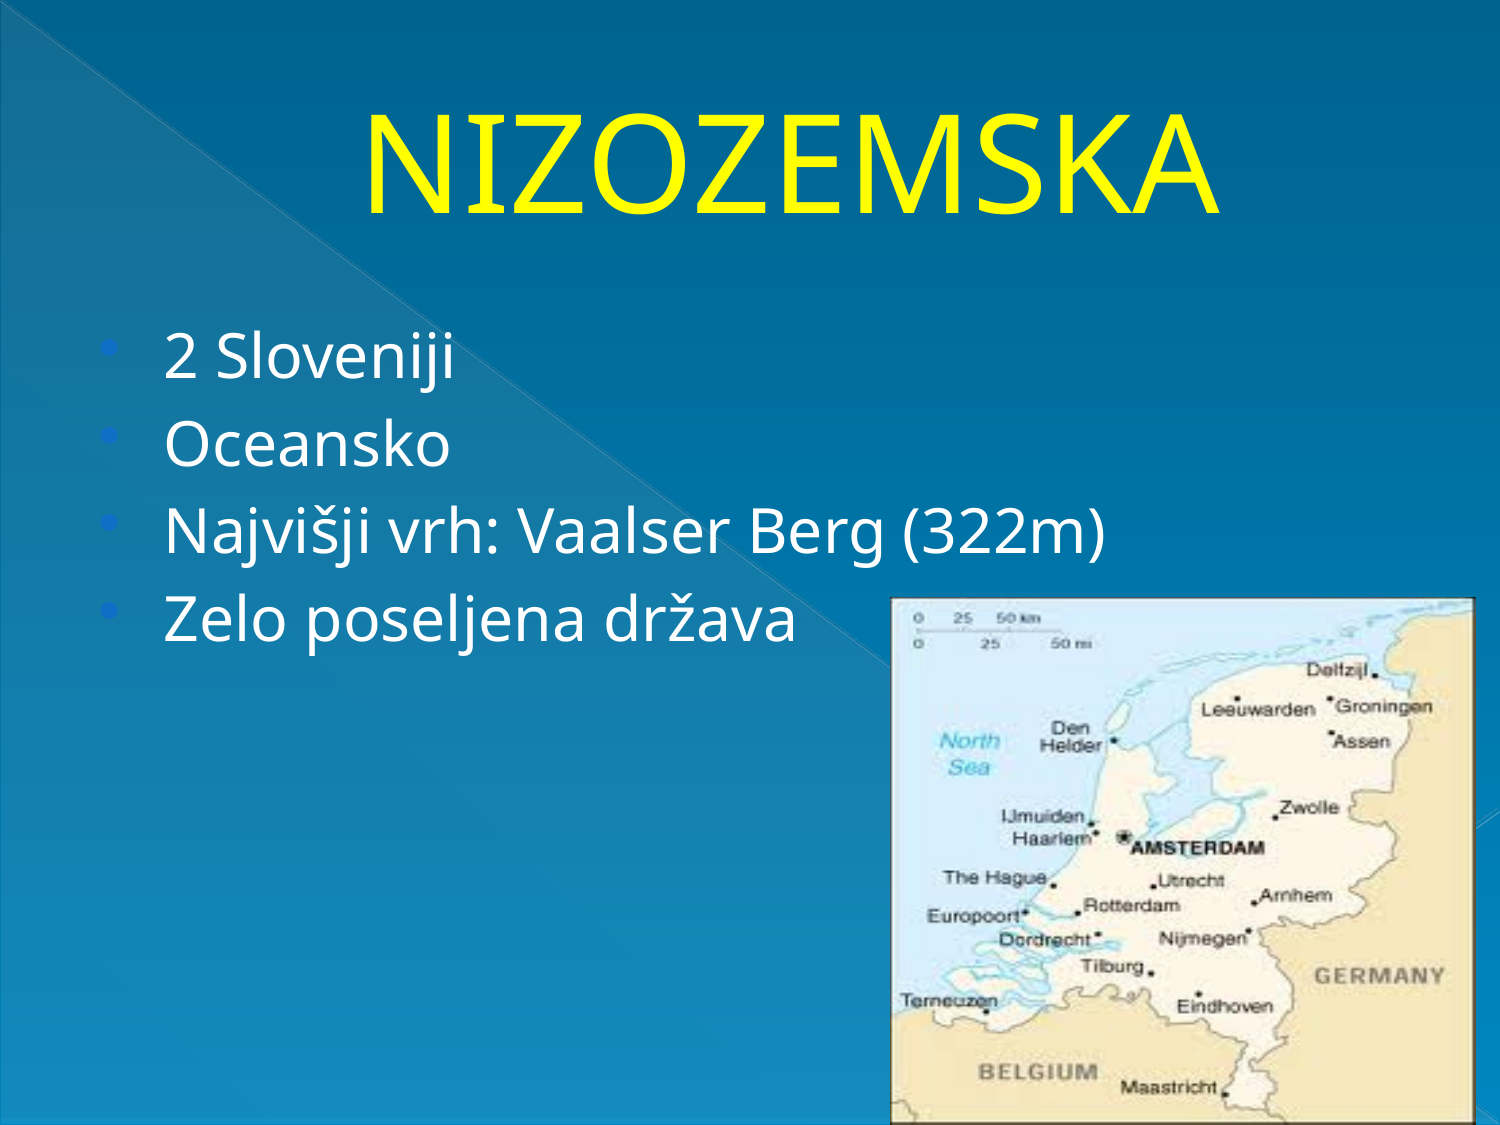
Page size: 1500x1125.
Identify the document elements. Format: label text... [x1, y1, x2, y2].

title NIZOZEMSKA [75, 43, 1425, 274]
picture [890, 598, 1476, 1125]
list 2 Sloveniji Oceansko Najvišji vrh: Vaalser Berg (322m) Zelo poseljena država [75, 308, 1425, 1059]
